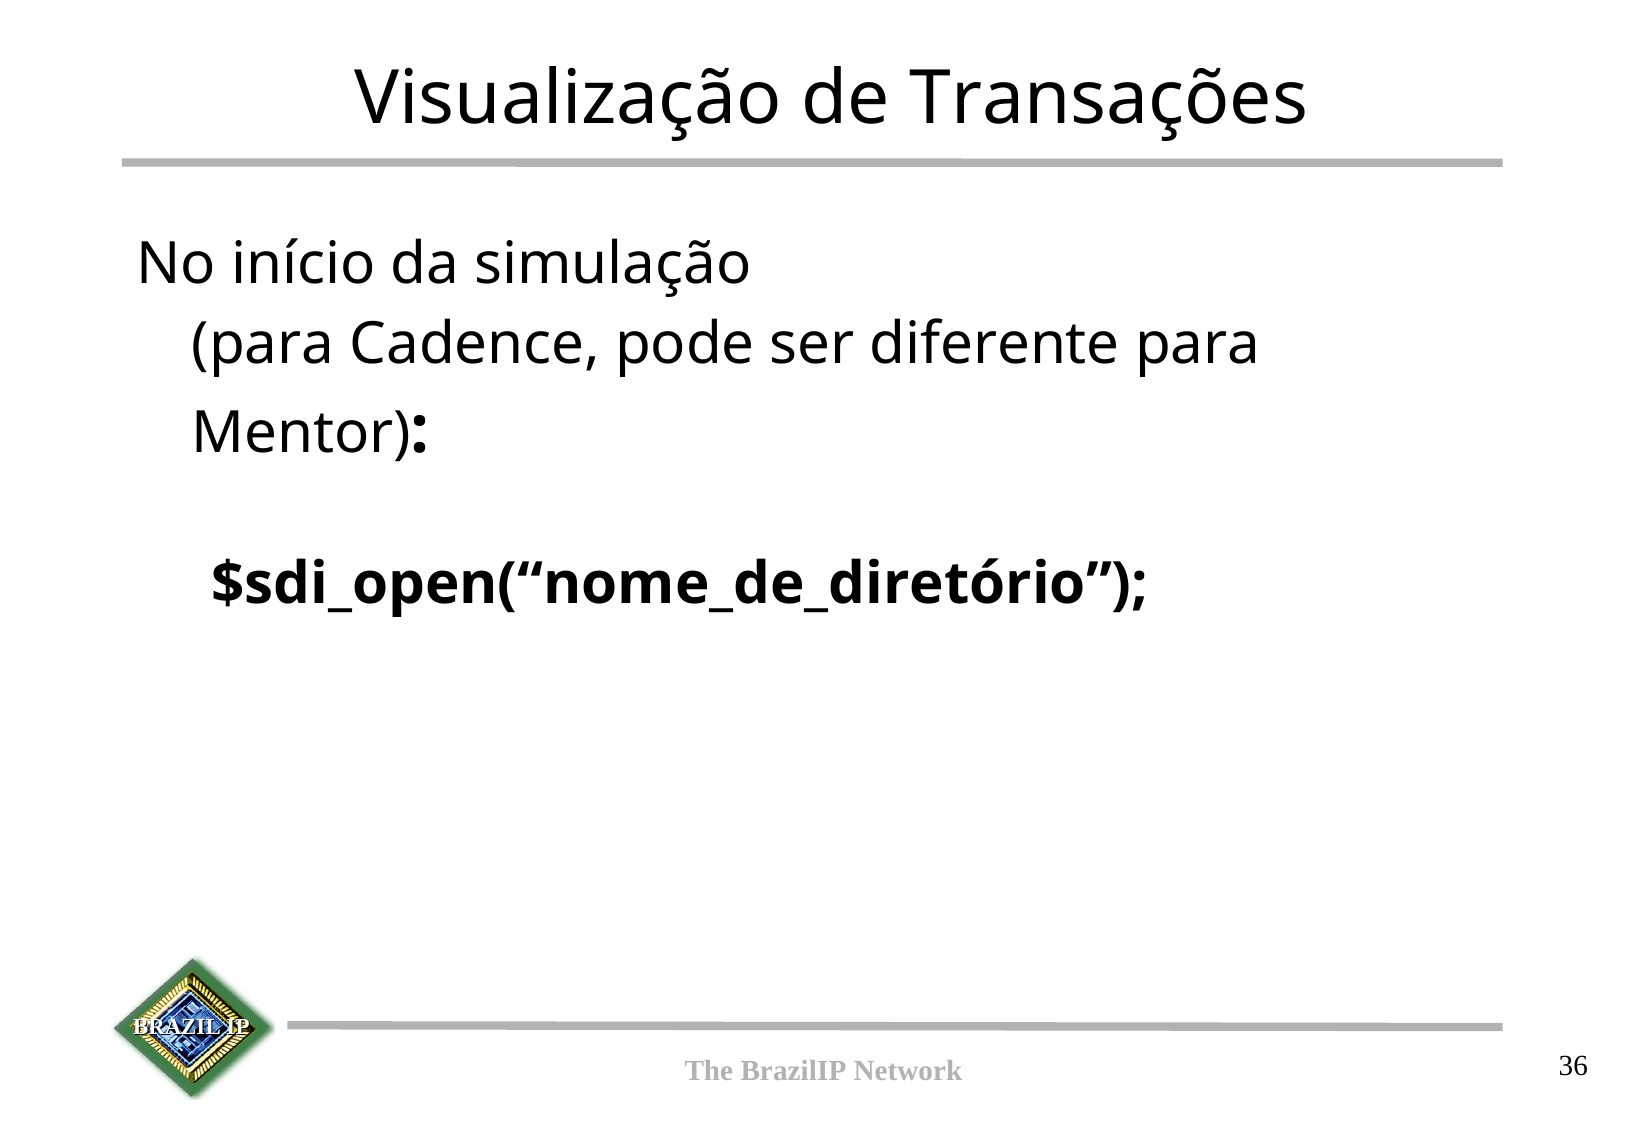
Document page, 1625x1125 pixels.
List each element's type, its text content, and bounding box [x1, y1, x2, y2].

list No início da simulação (para Cadence, pode ser diferente para Mentor): $sdi_open(“nome_de_diretório”); [121, 212, 1488, 943]
title Visualização de Transações [160, 41, 1503, 147]
picture [108, 953, 275, 1100]
